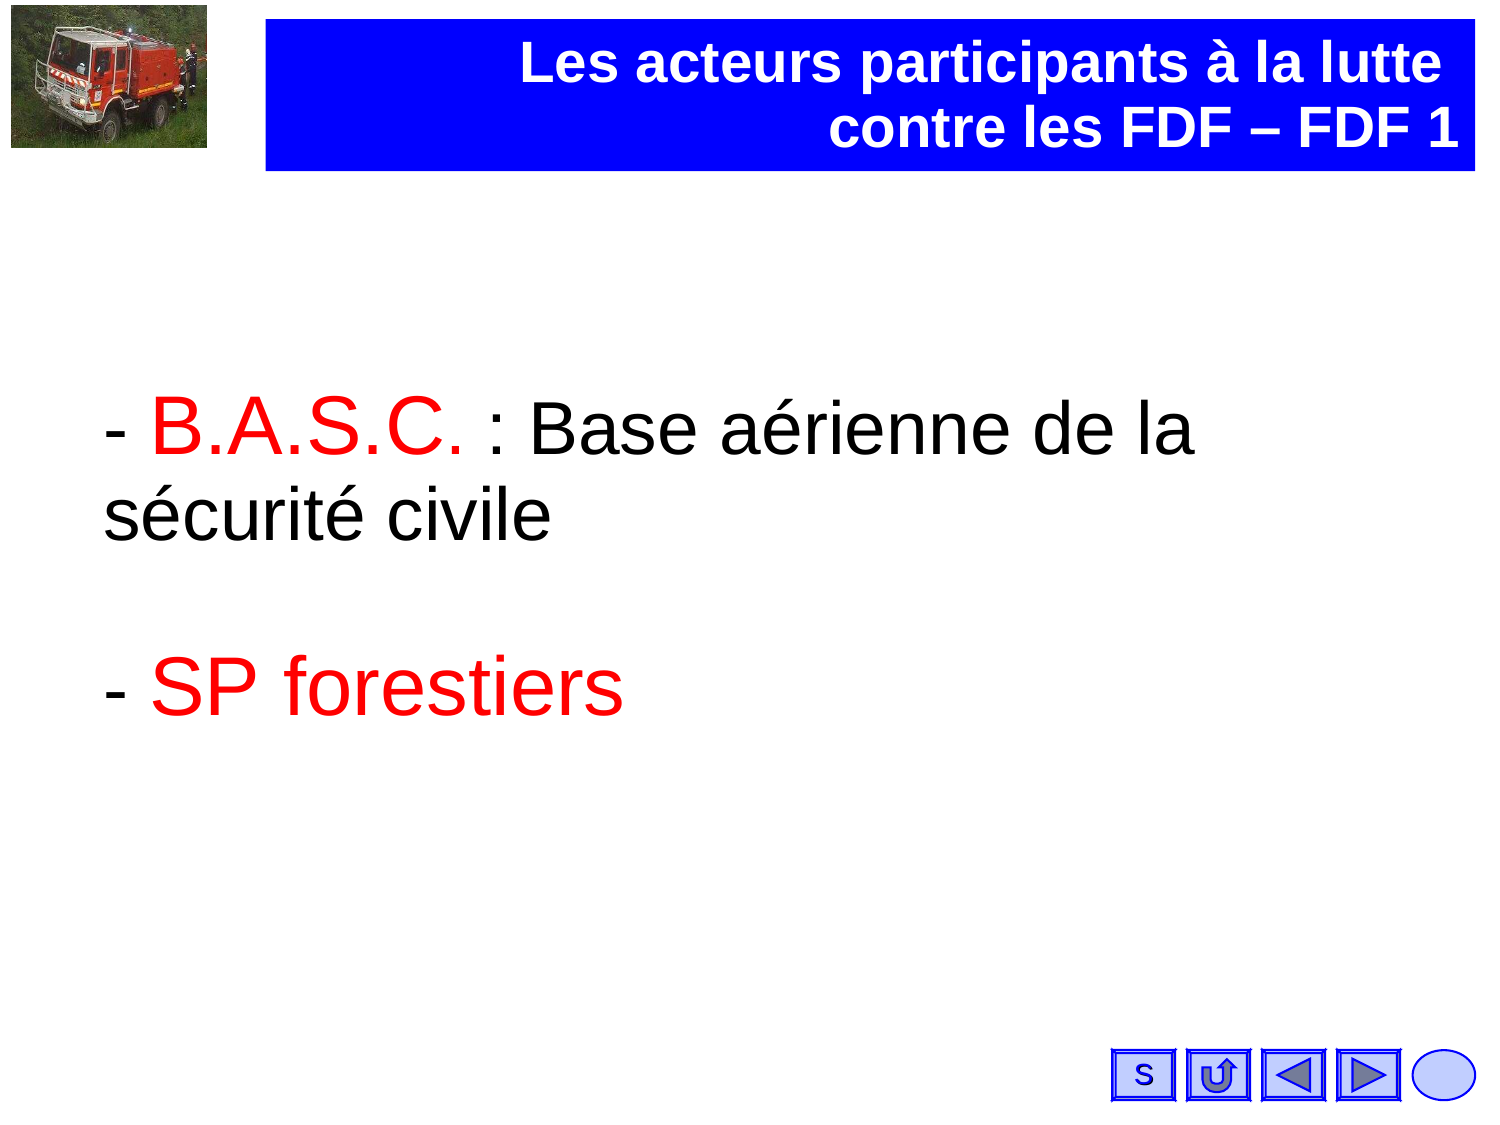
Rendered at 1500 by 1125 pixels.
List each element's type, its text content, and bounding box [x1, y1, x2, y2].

text_box [1412, 1050, 1476, 1101]
picture [11, 5, 207, 148]
text_box - B.A.S.C. : Base aérienne de la sécurité civile - SP forestiers [88, 372, 1447, 825]
text_box Les acteurs participants à la lutte contre les FDF – FDF 1 [265, 19, 1476, 172]
